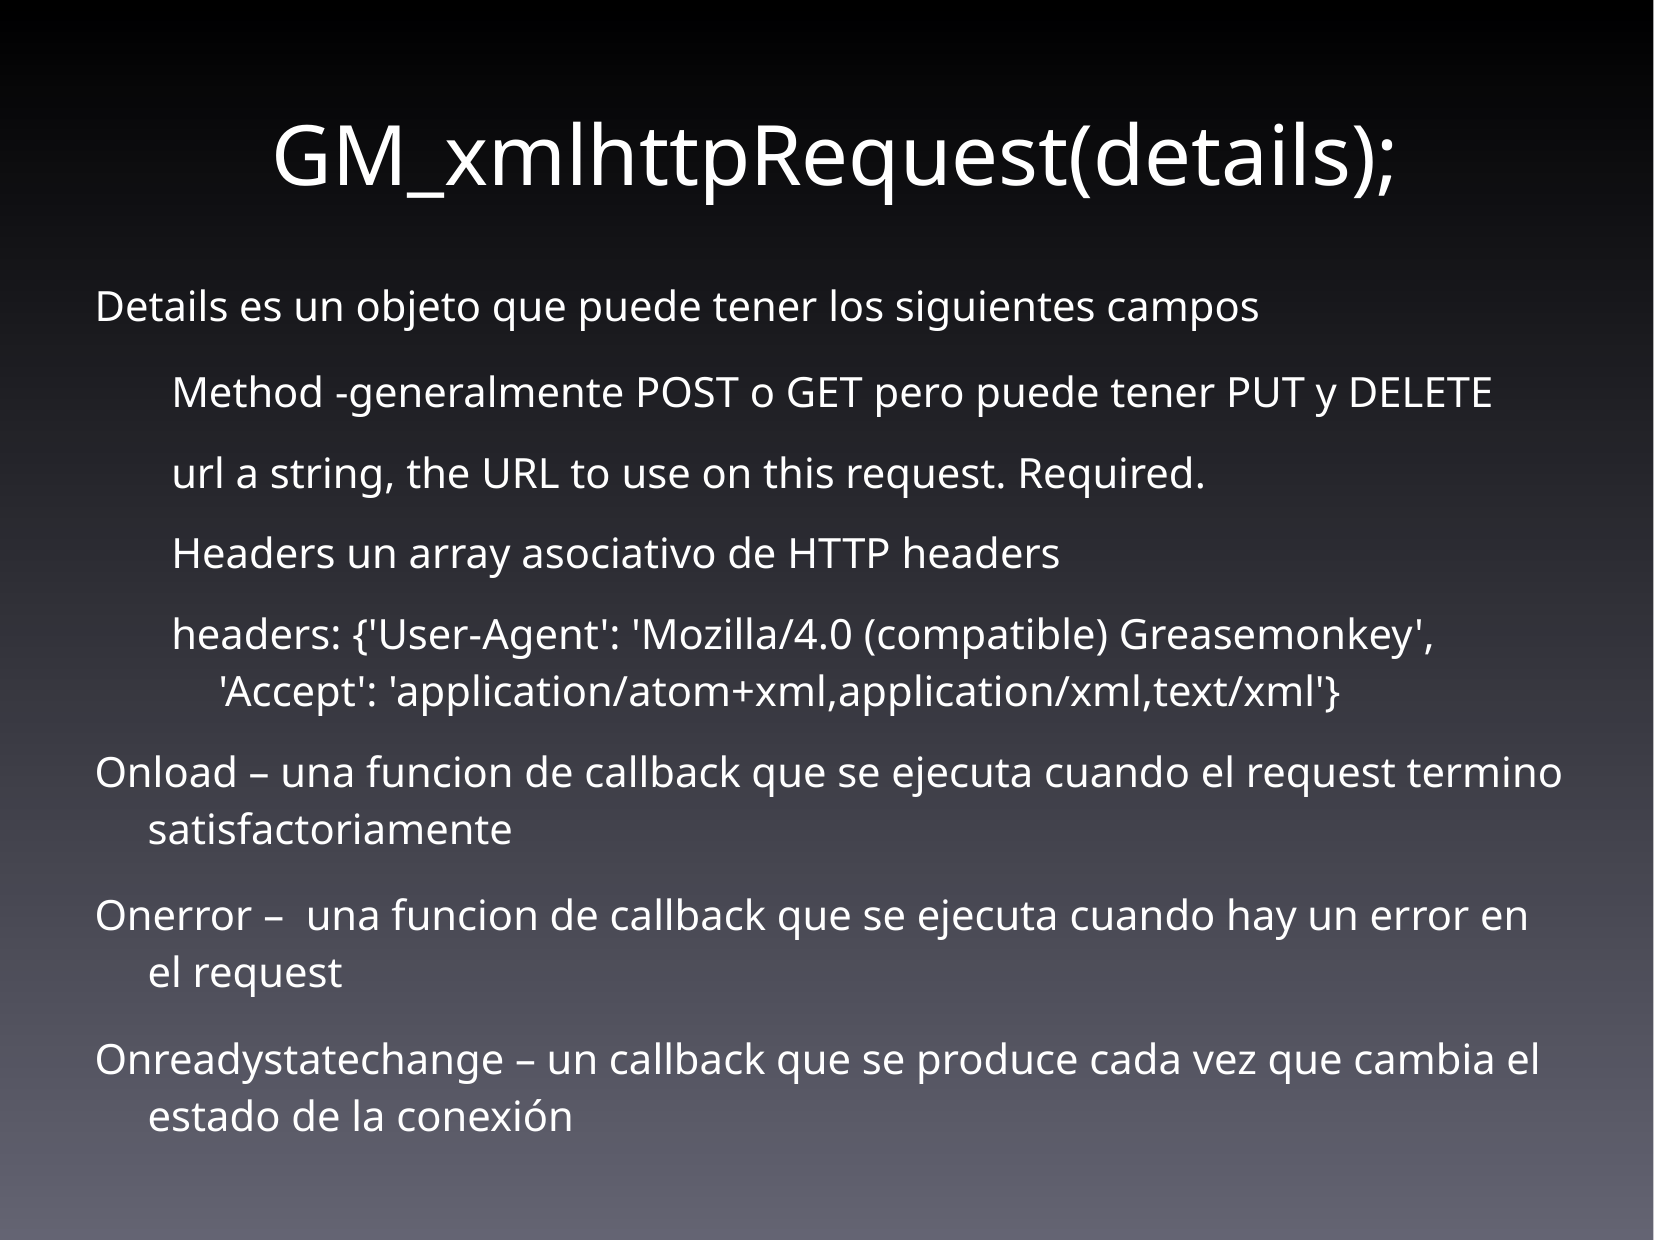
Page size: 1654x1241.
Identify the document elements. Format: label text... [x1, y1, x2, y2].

list Details es un objeto que puede tener los siguientes campos Method -generalmente POST o GET pero puede tener PUT y DELETE url a string, the URL to use on this request. Required. Headers un array asociativo de HTTP headers headers: {'User-Agent': 'Mozilla/4.0 (compatible) Greasemonkey', 'Accept': 'application/atom+xml,application/xml,text/xml'} Onload – una funcion de callback que se ejecuta cuando el request termino satisfactoriamente Onerror – una funcion de callback que se ejecuta cuando hay un error en el request Onreadystatechange – un callback que se produce cada vez que cambia el estado de la conexión [76, 276, 1565, 1241]
title GM_xmlhttpRequest(details); [82, 56, 1571, 250]
